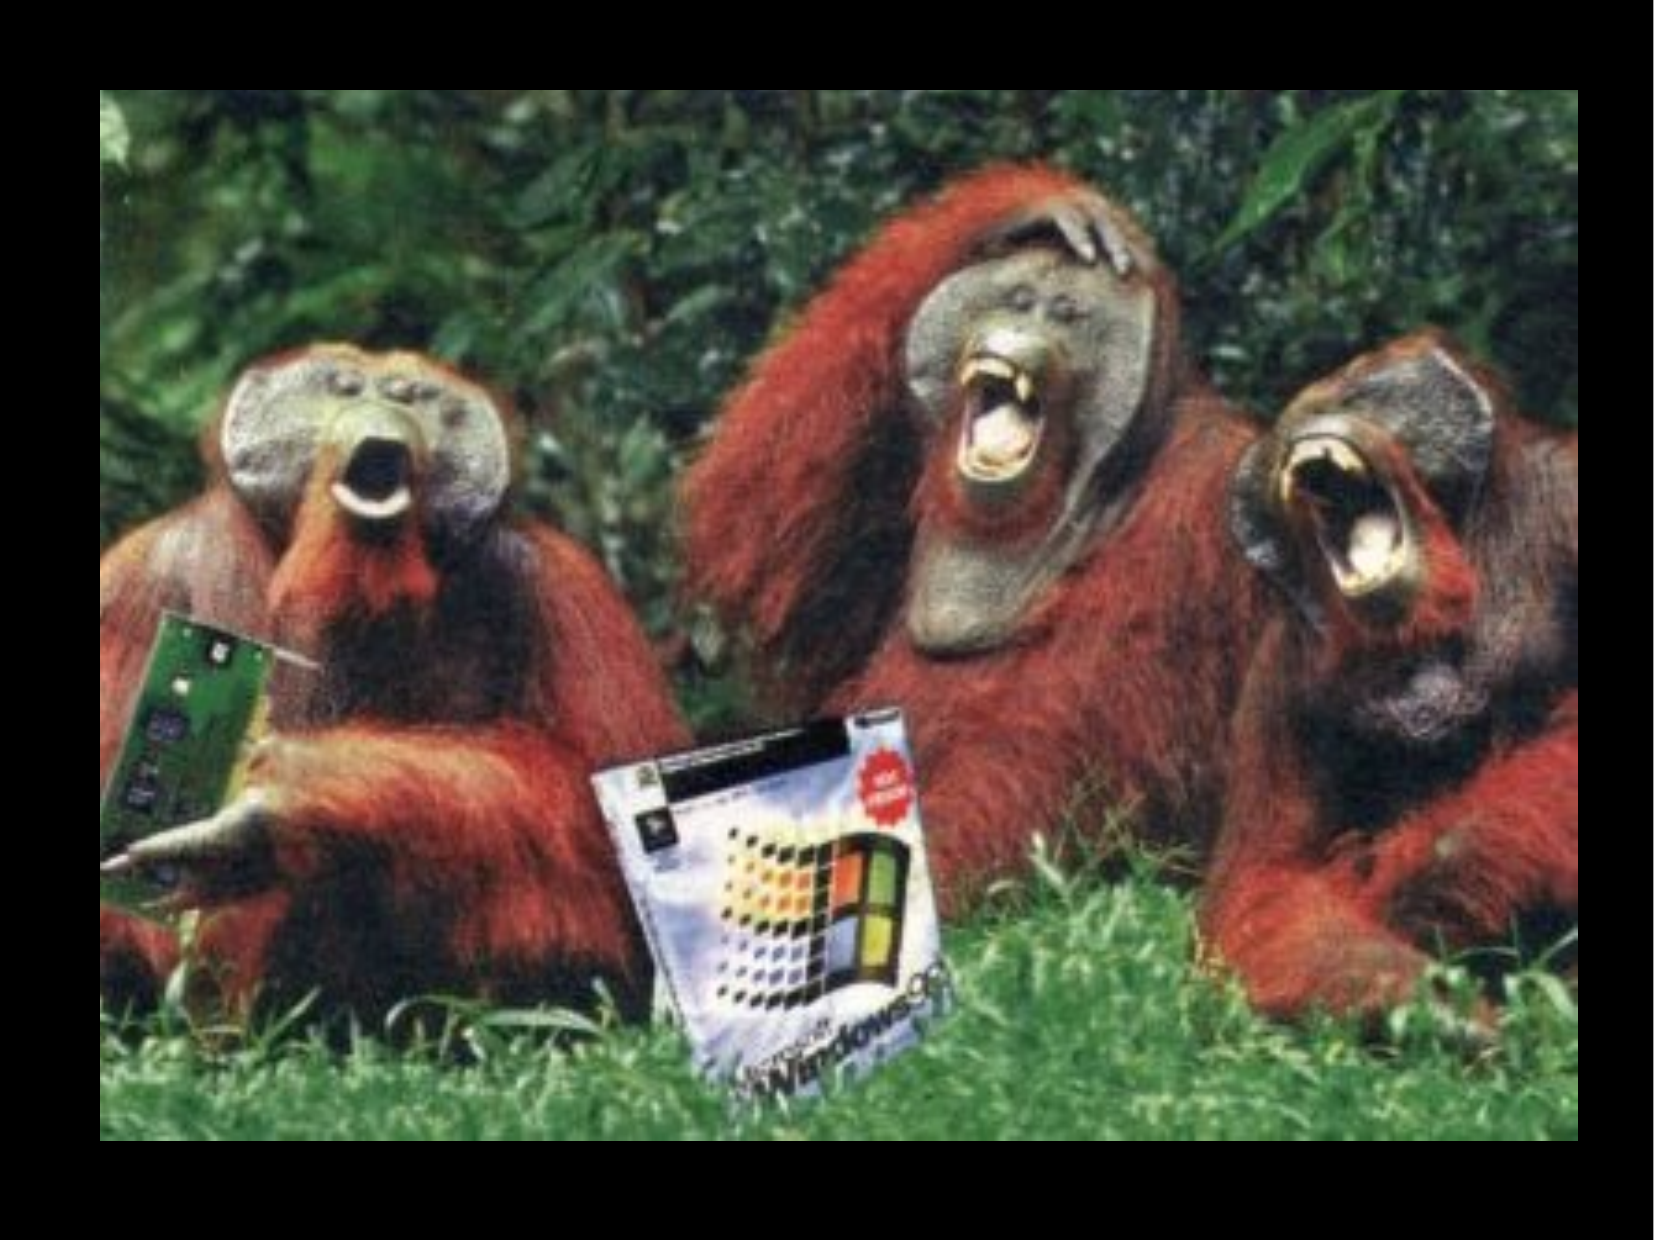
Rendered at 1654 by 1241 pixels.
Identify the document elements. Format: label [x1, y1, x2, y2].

picture [100, 90, 1578, 1141]
